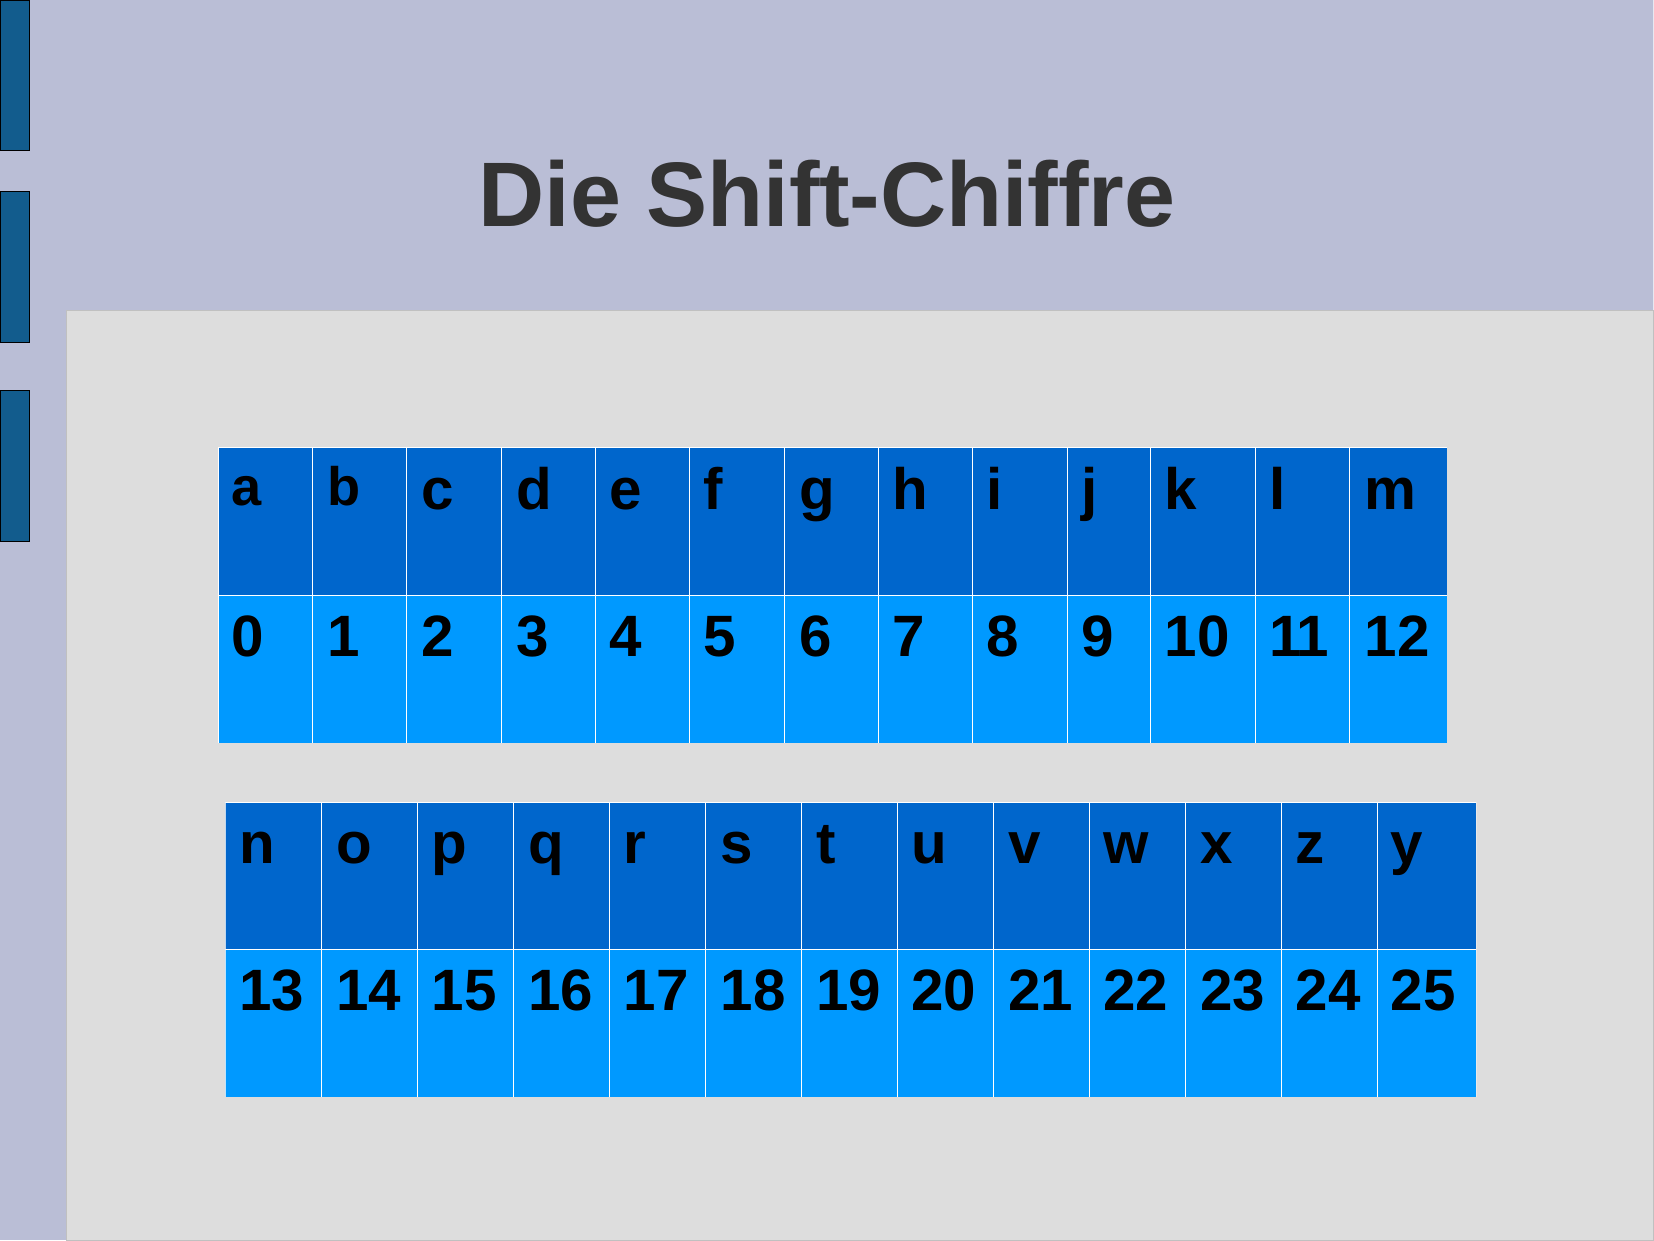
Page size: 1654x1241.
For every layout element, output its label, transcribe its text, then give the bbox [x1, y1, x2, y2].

title Die Shift-Chiffre [121, 91, 1534, 299]
picture [217, 447, 1447, 743]
picture [225, 801, 1477, 1097]
